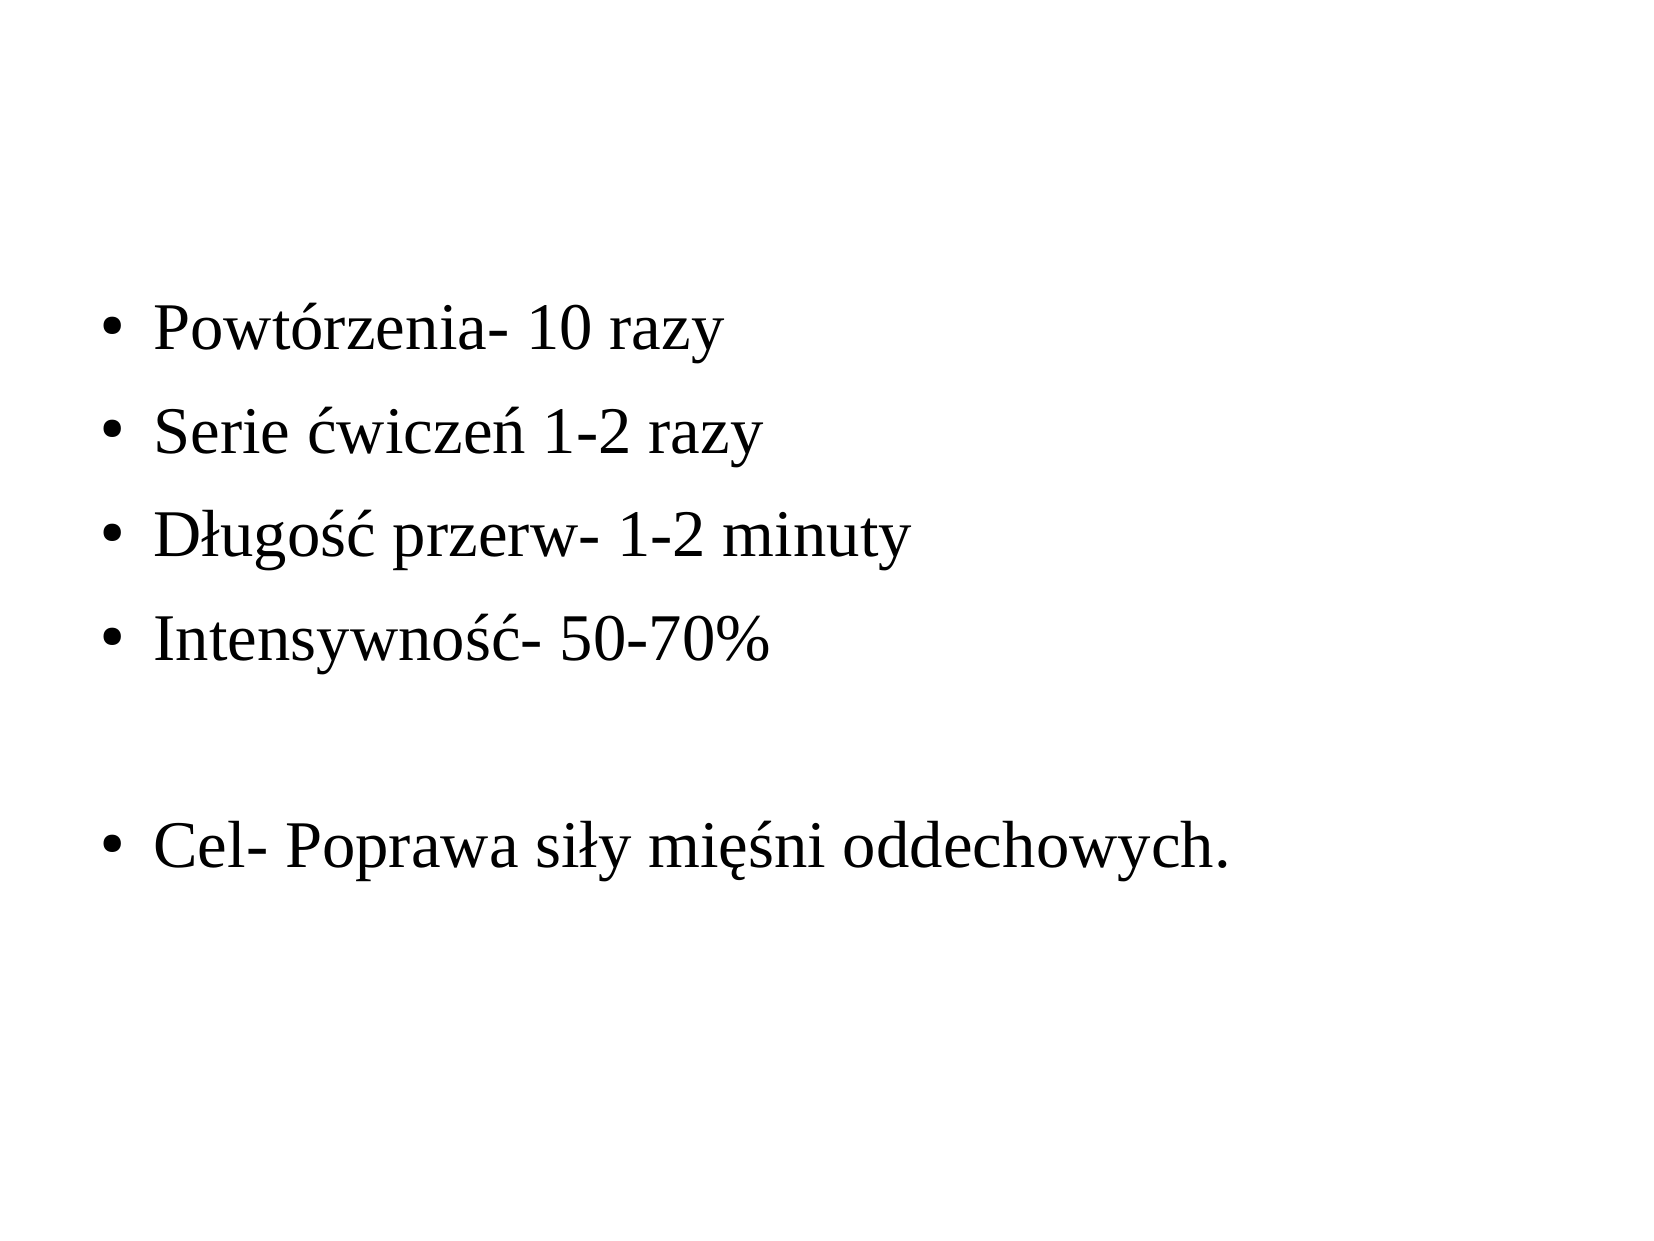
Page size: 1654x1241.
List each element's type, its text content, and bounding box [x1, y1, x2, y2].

list Powtórzenia- 10 razy Serie ćwiczeń 1-2 razy Długość przerw- 1-2 minuty Intensywność- 50-70% Cel- Poprawa siły mięśni oddechowych. [82, 290, 1571, 1109]
